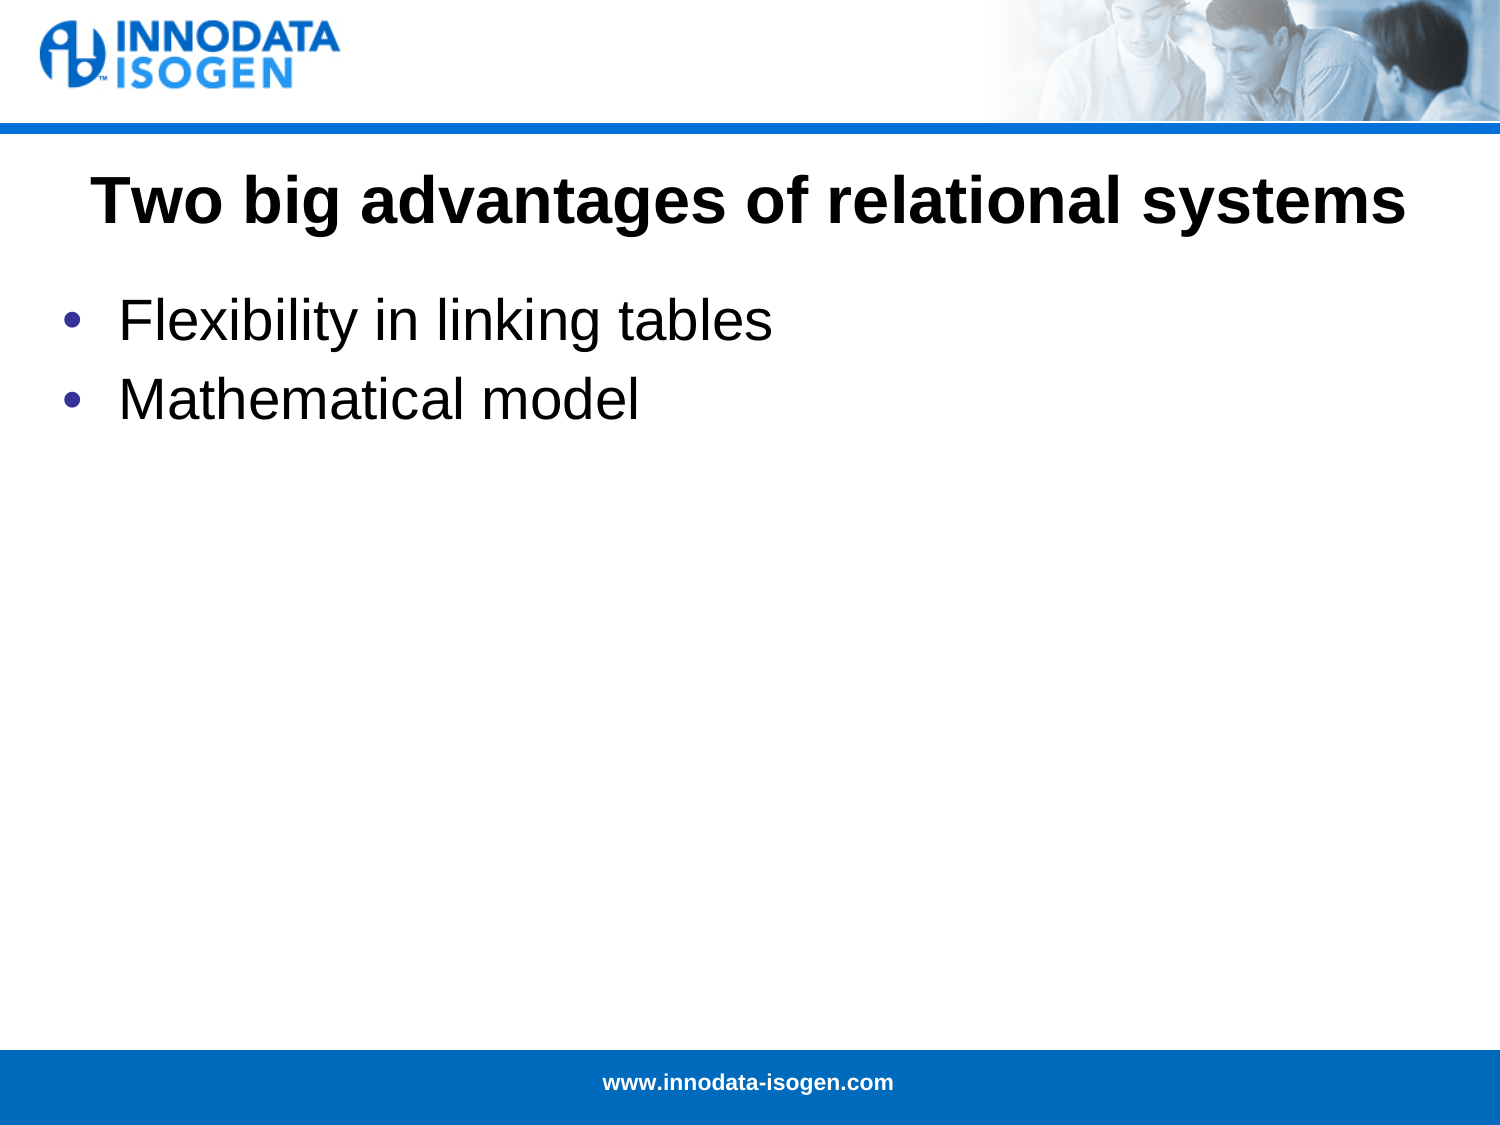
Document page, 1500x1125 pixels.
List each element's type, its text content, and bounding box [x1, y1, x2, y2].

picture [0, 123, 1500, 134]
list Flexibility in linking tables Mathematical model [62, 287, 1438, 923]
picture [0, 0, 1500, 121]
title Two big advantages of relational systems [62, 144, 1438, 256]
